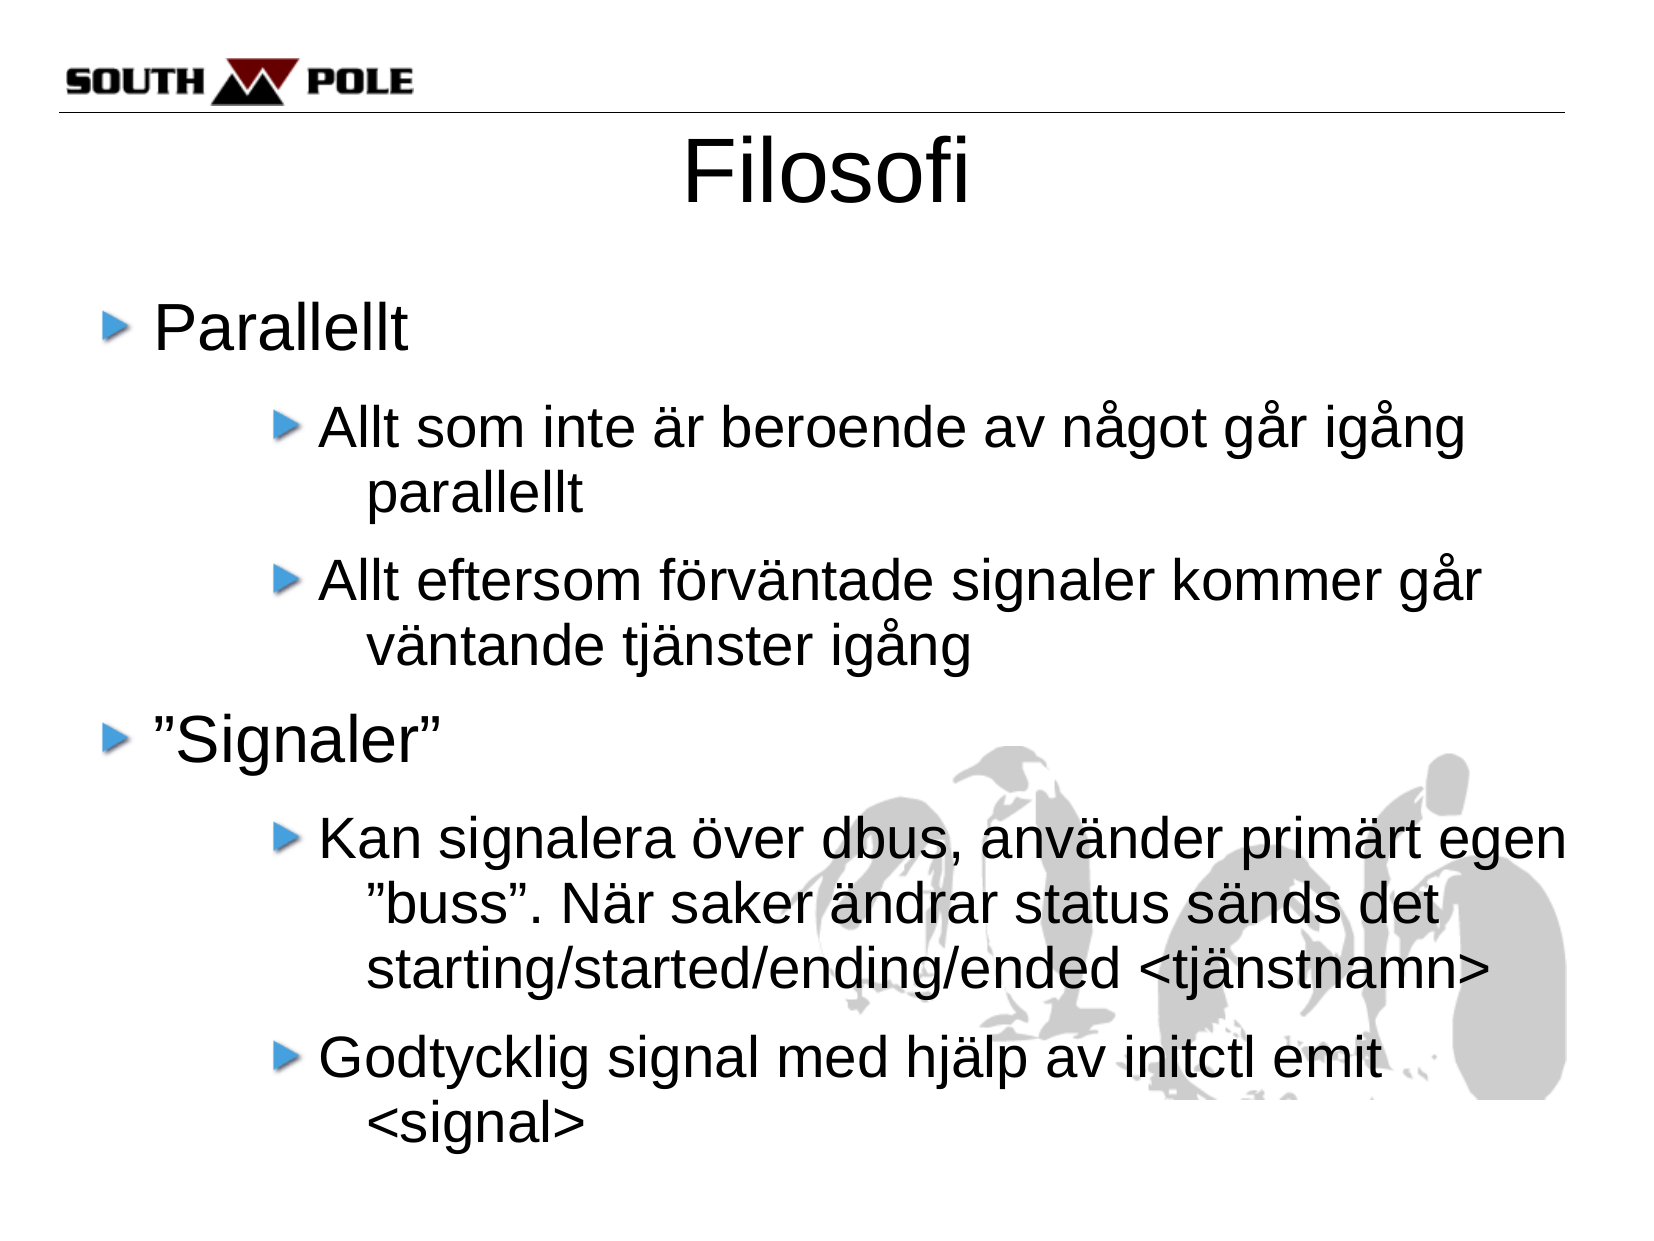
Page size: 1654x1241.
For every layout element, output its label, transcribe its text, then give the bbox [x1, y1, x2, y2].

title Filosofi [82, 67, 1571, 275]
picture [66, 58, 414, 106]
list Parallellt Allt som inte är beroende av något går igång parallellt Allt eftersom förväntade signaler kommer går väntande tjänster igång ”Signaler” Kan signalera över dbus, använder primärt egen ”buss”. När saker ändrar status sänds det starting/started/ending/ended <tjänstnamn> Godtycklig signal med hjälp av initctl emit <signal> [82, 290, 1571, 1155]
